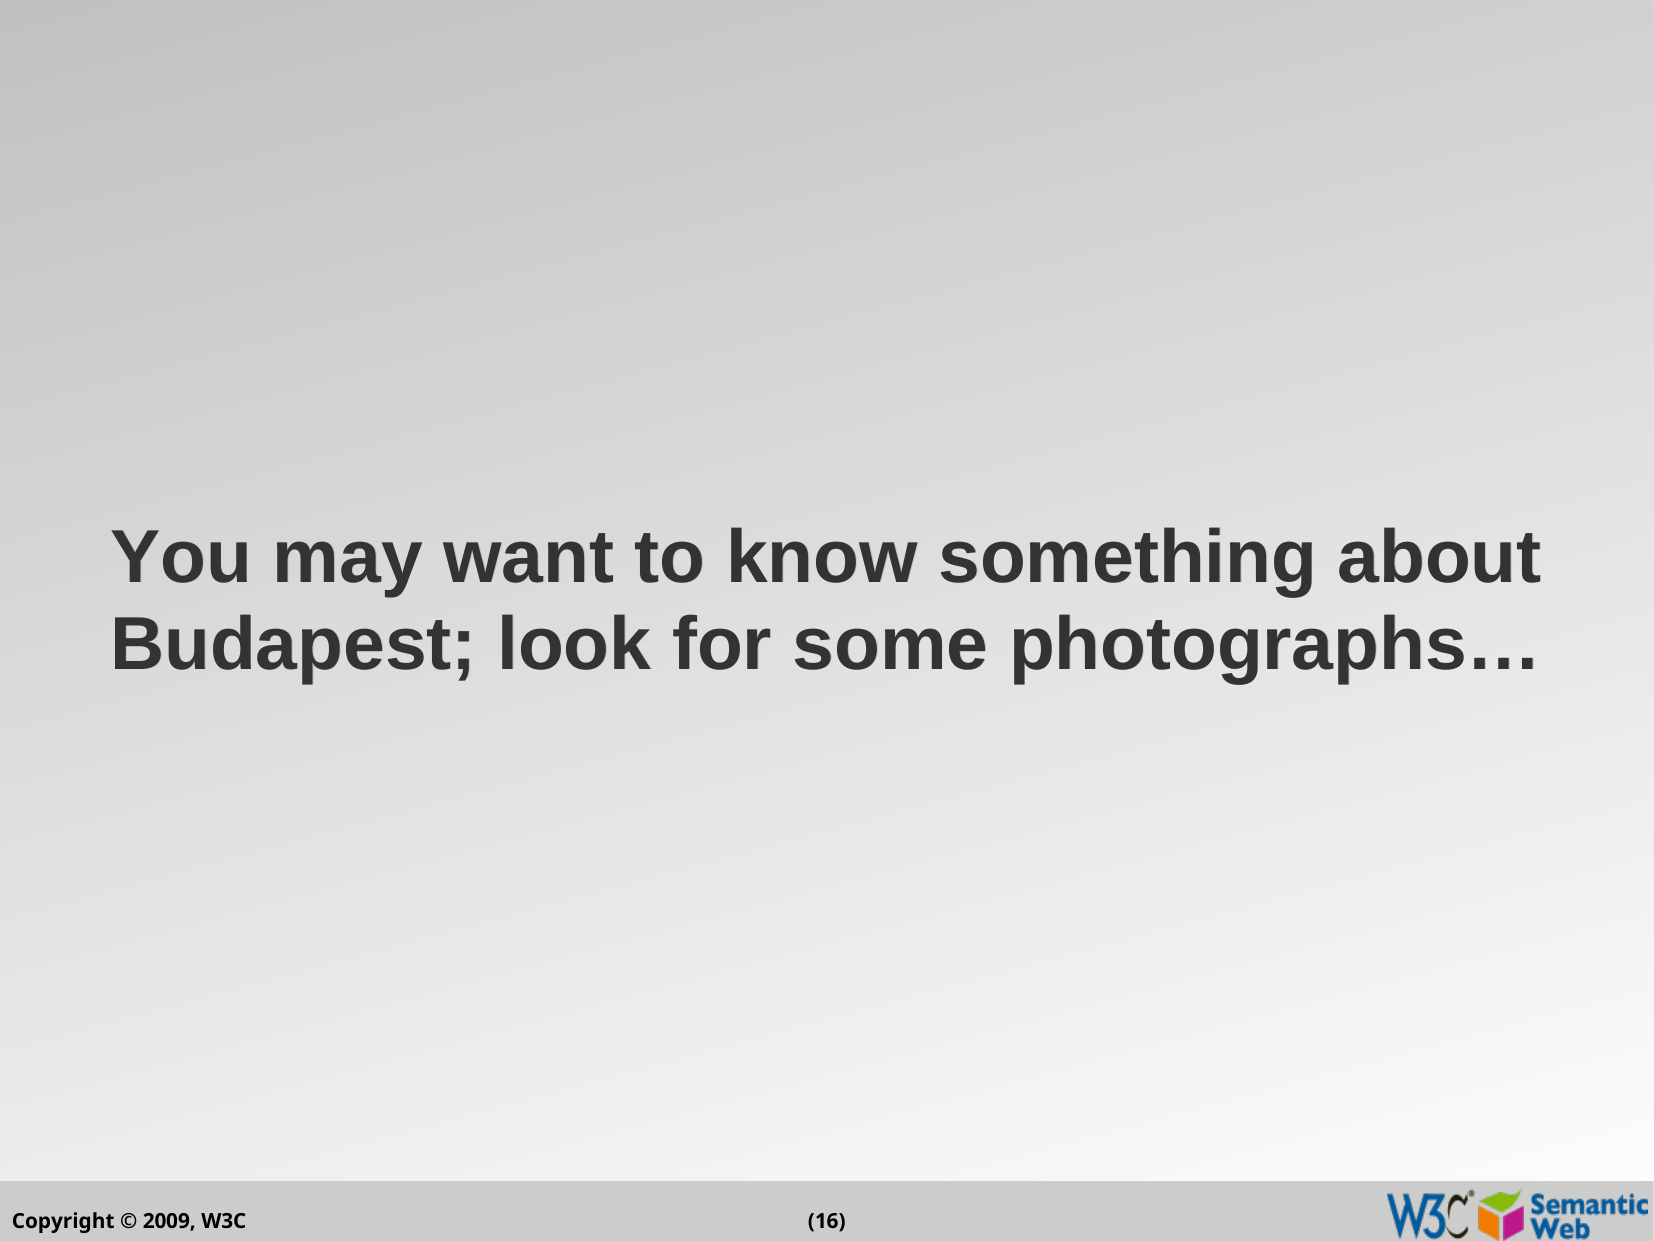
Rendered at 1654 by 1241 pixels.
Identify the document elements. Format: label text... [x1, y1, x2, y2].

picture [1387, 1187, 1648, 1241]
title You may want to know something about Budapest; look for some photographs… [59, 512, 1595, 684]
